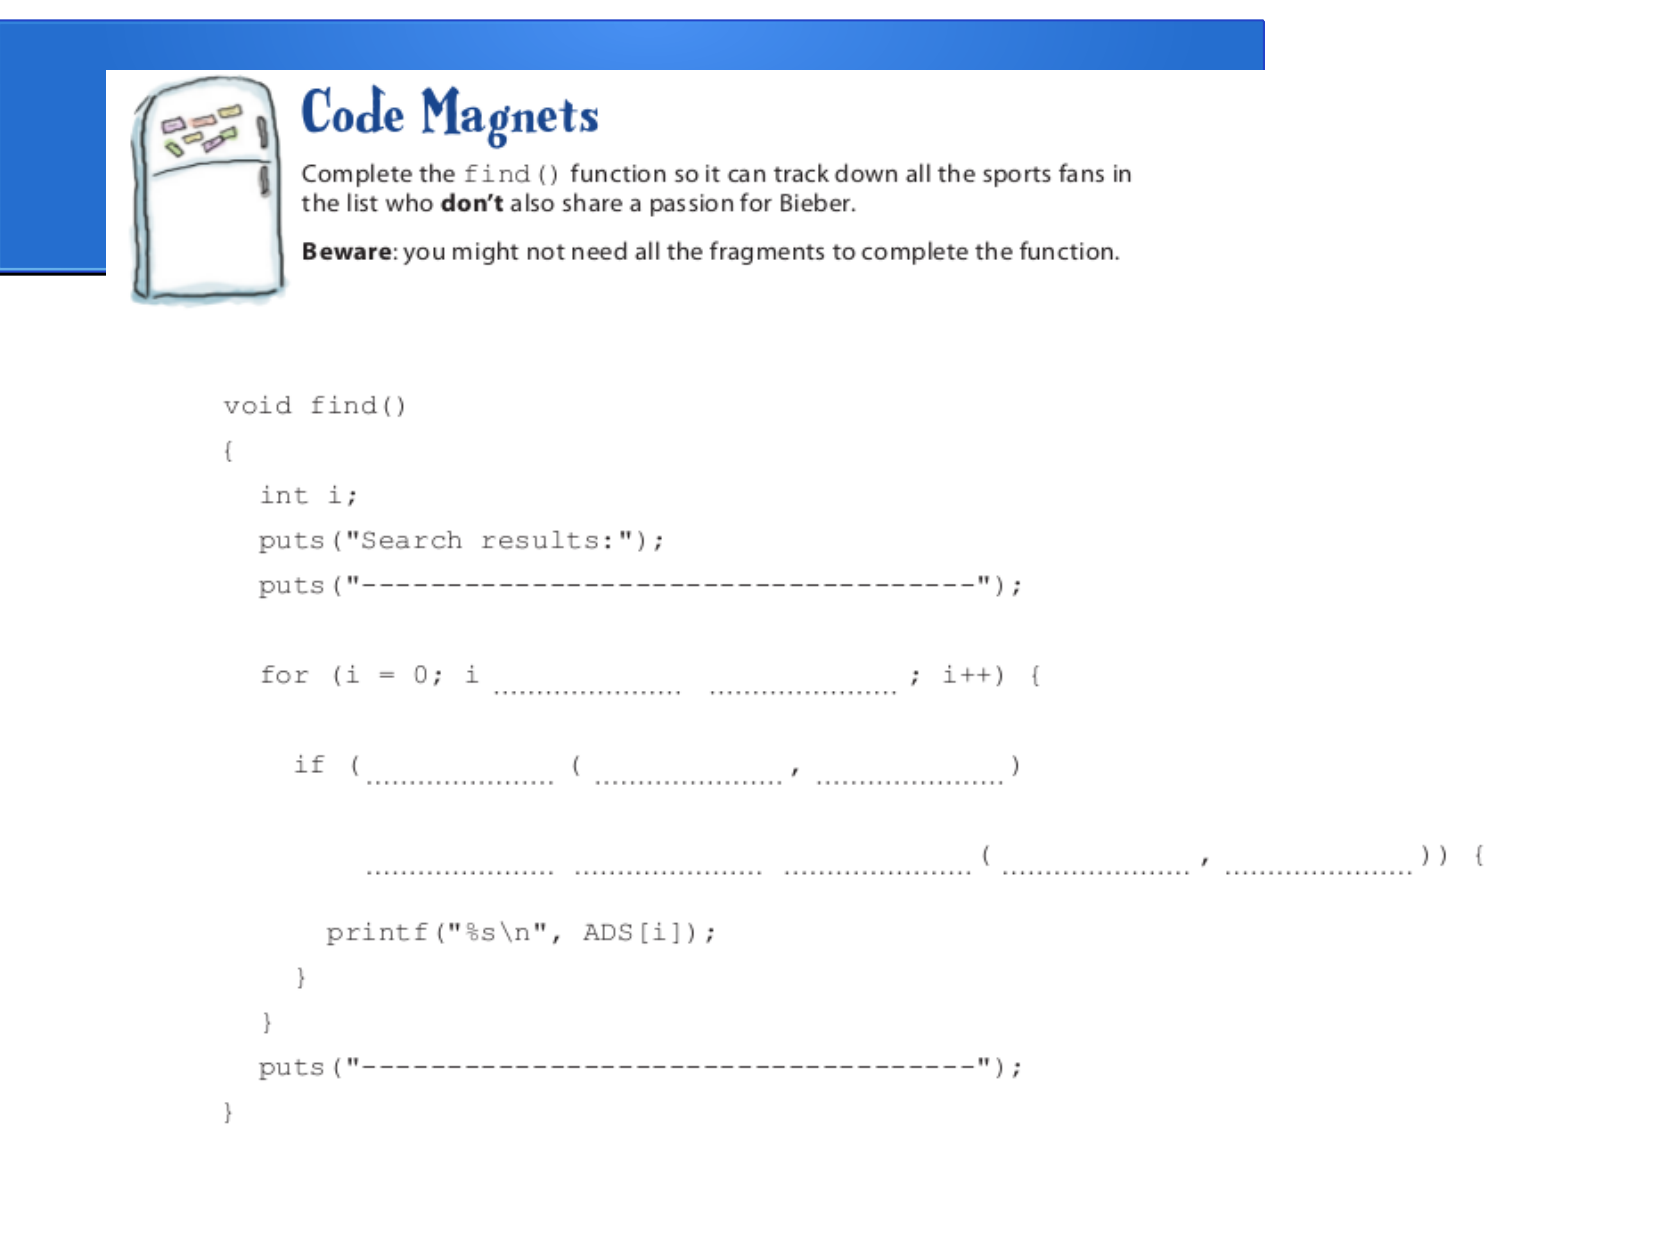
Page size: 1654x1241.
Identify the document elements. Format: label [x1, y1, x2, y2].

picture [106, 70, 1512, 1158]
